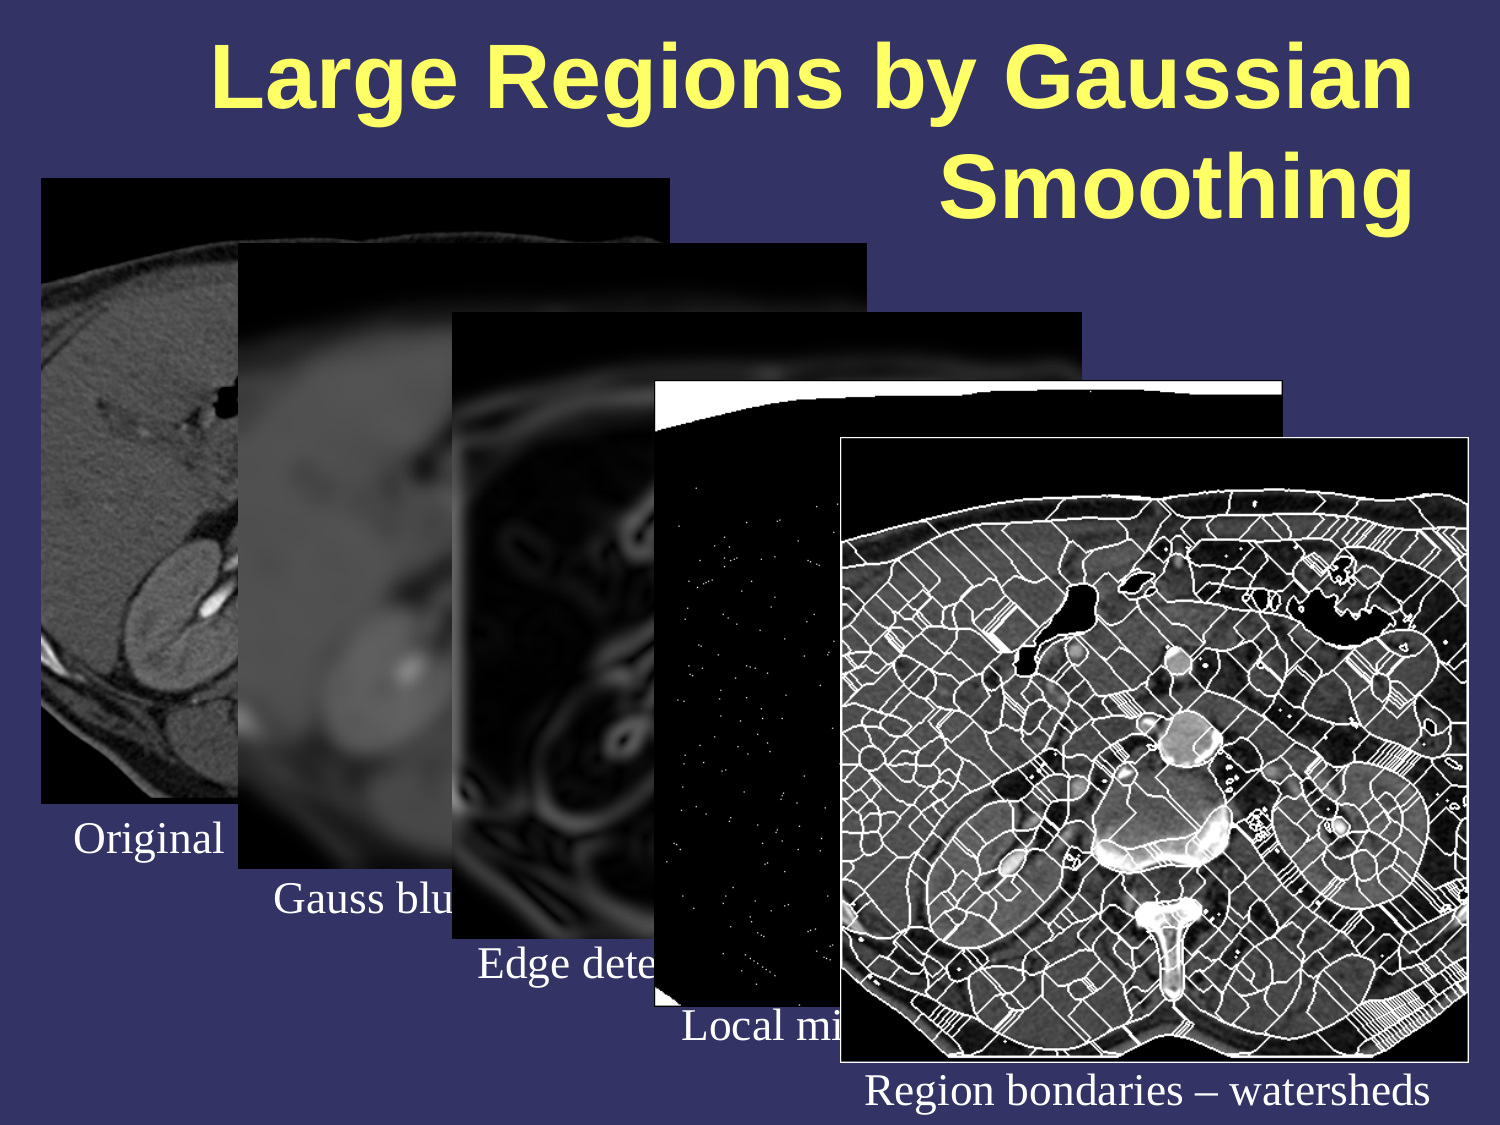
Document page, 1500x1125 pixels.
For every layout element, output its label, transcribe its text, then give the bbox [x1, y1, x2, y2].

picture [41, 178, 1469, 1063]
text_box Local minima [681, 1007, 840, 1047]
title Large Regions by Gaussian Smoothing [106, 21, 1418, 235]
text_box Gauss bluring, σ=8.0 [273, 869, 452, 921]
text_box Original [73, 808, 264, 860]
text_box Edge detection [477, 933, 654, 985]
text_box Region bondaries – watersheds [864, 1060, 1478, 1112]
